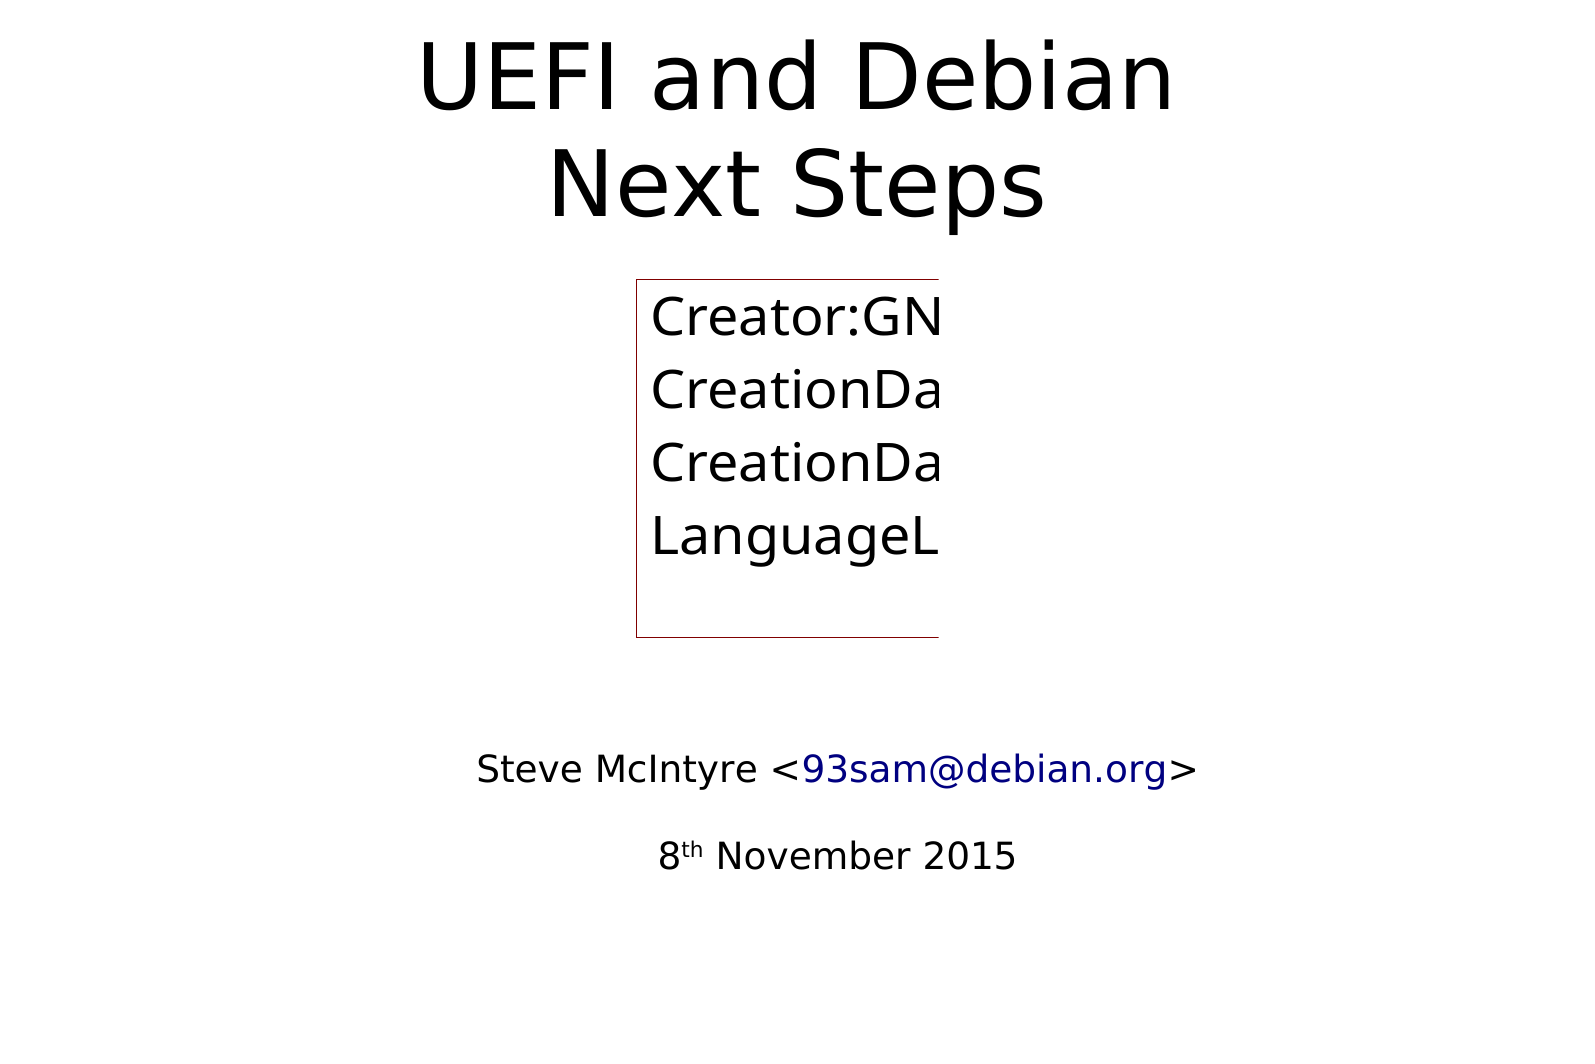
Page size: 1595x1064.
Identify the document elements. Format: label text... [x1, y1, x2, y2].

title UEFI and Debian Next Steps [79, 24, 1515, 239]
subtitle Steve McIntyre <93sam@debian.org> 8th November 2015 [102, 562, 1538, 1064]
picture [632, 275, 939, 638]
